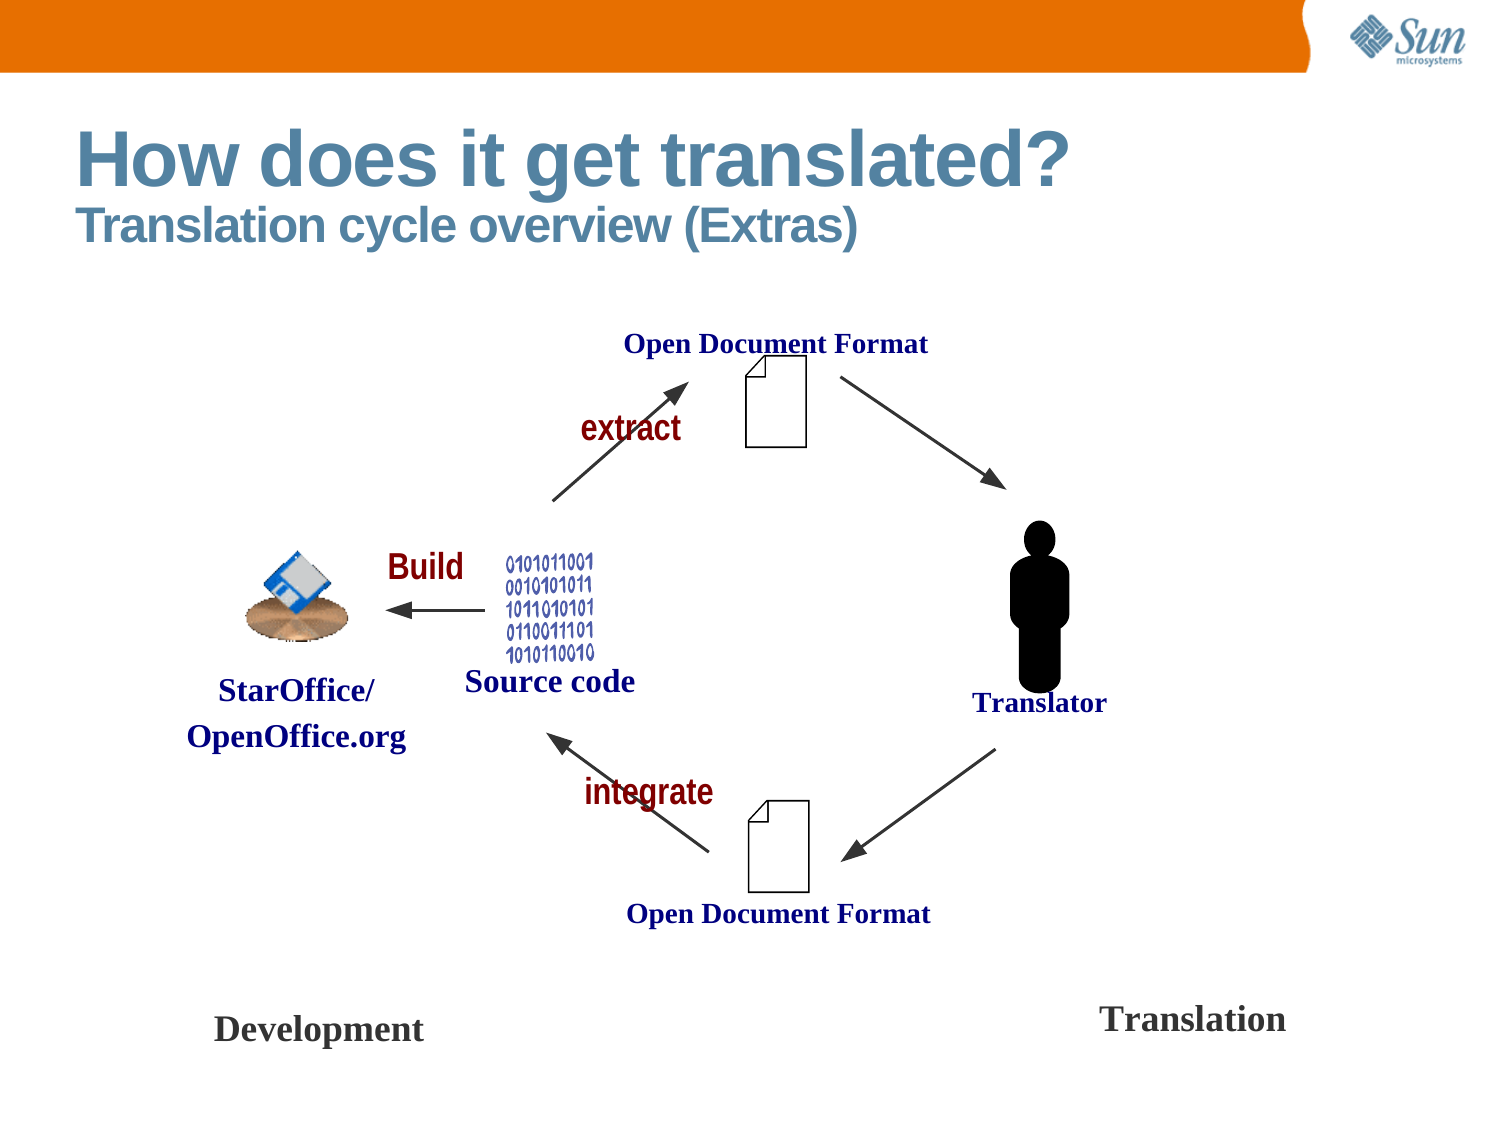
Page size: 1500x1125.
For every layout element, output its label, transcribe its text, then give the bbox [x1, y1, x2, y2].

picture [245, 549, 349, 642]
title How does it get translated? Translation cycle overview (Extras) [75, 122, 1438, 263]
text_box Build [387, 550, 478, 595]
picture [1010, 520, 1070, 694]
text_box extract [580, 411, 713, 455]
text_box Development [213, 1013, 462, 1057]
picture [747, 799, 810, 894]
picture [745, 354, 807, 449]
text_box integrate [584, 775, 726, 820]
picture [0, 0, 1500, 75]
text_box Translation [1099, 1003, 1287, 1047]
picture [505, 552, 595, 664]
